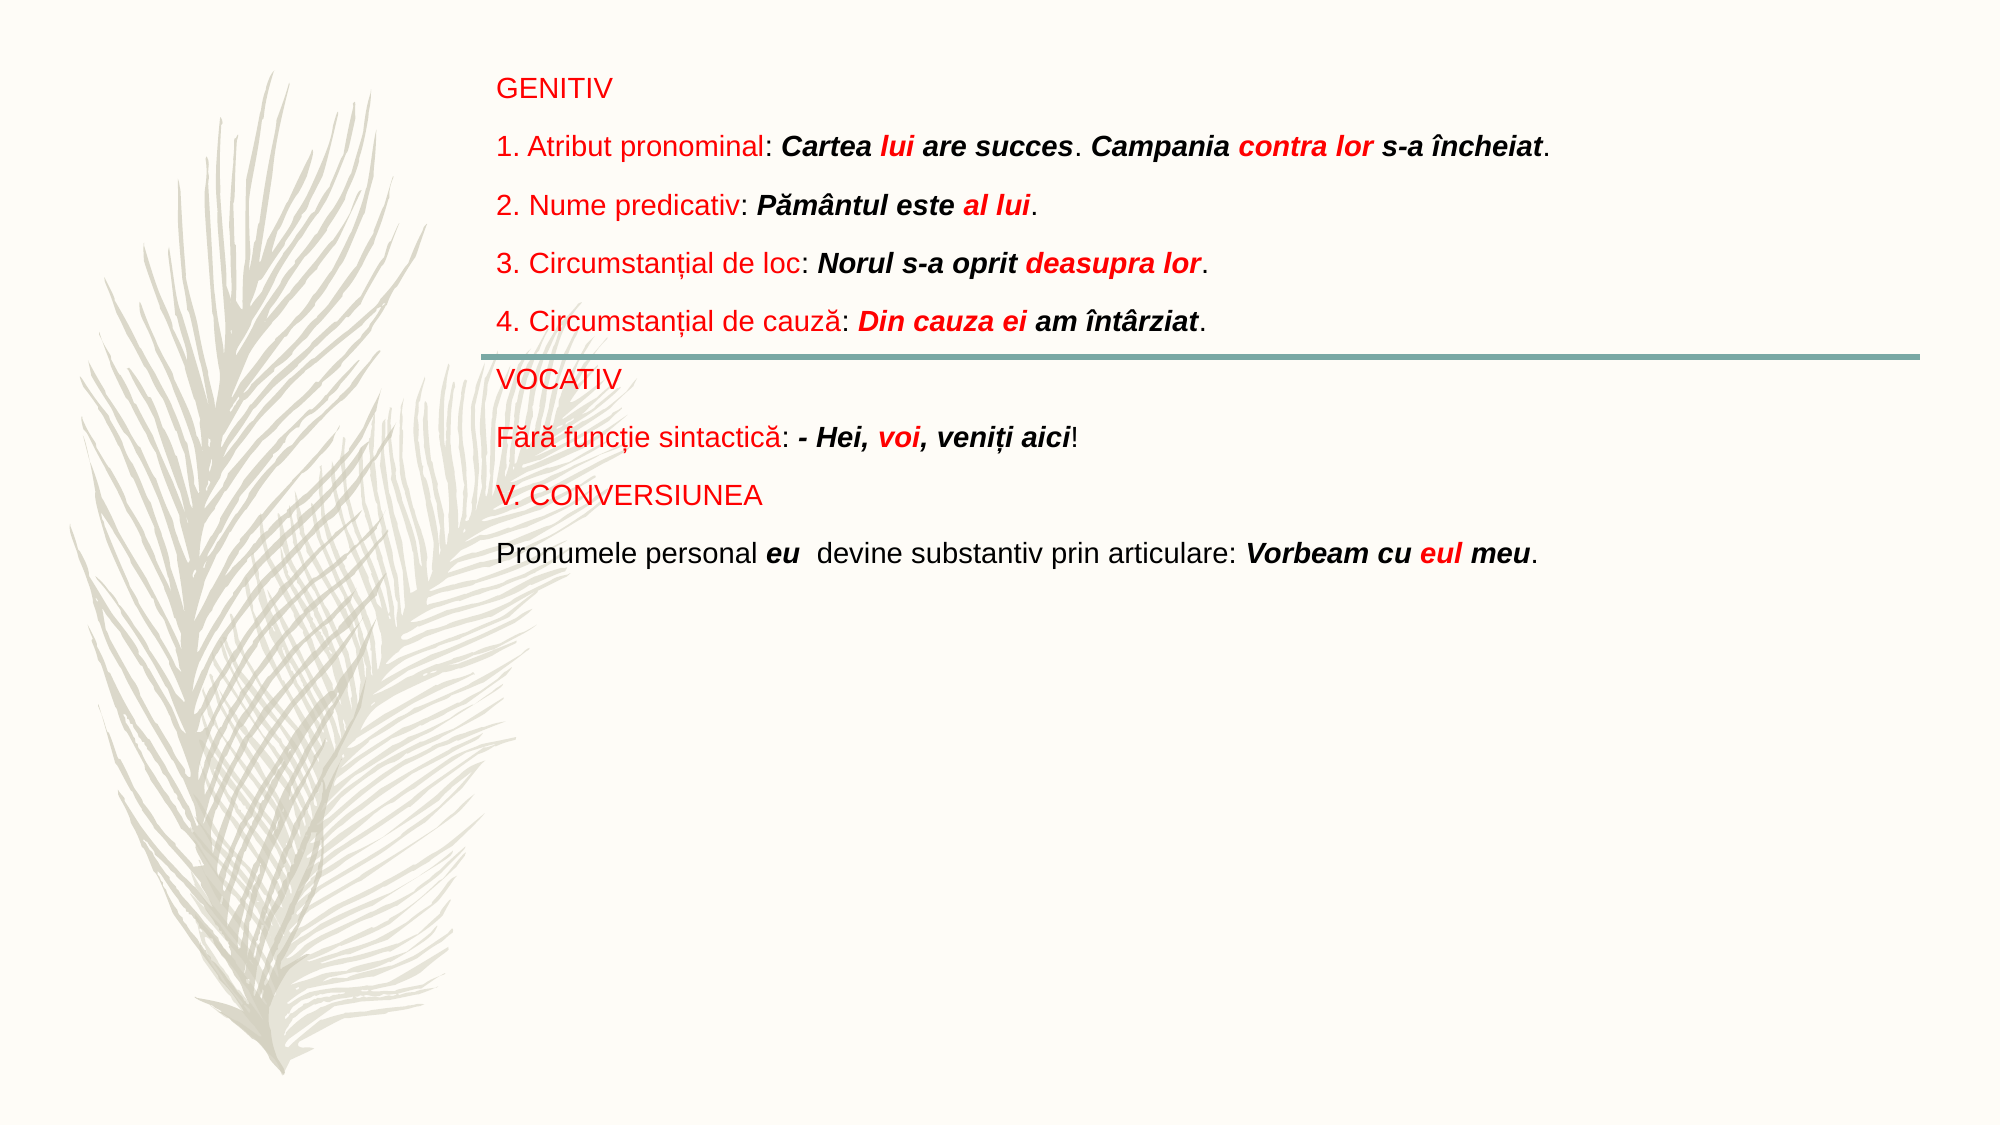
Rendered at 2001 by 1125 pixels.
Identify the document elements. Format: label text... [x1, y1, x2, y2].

list GENITIV 1. Atribut pronominal: Cartea lui are succes. Campania contra lor s-a încheiat. 2. Nume predicativ: Pământul este al lui. 3. Circumstanțial de loc: Norul s-a oprit deasupra lor. 4. Circumstanțial de cauză: Din cauza ei am întârziat. VOCATIV Fără funcție sintactică: - Hei, voi, veniți aici! V. CONVERSIUNEA Pronumele personal eu devine substantiv prin articulare: Vorbeam cu eul meu. [481, 58, 1920, 999]
